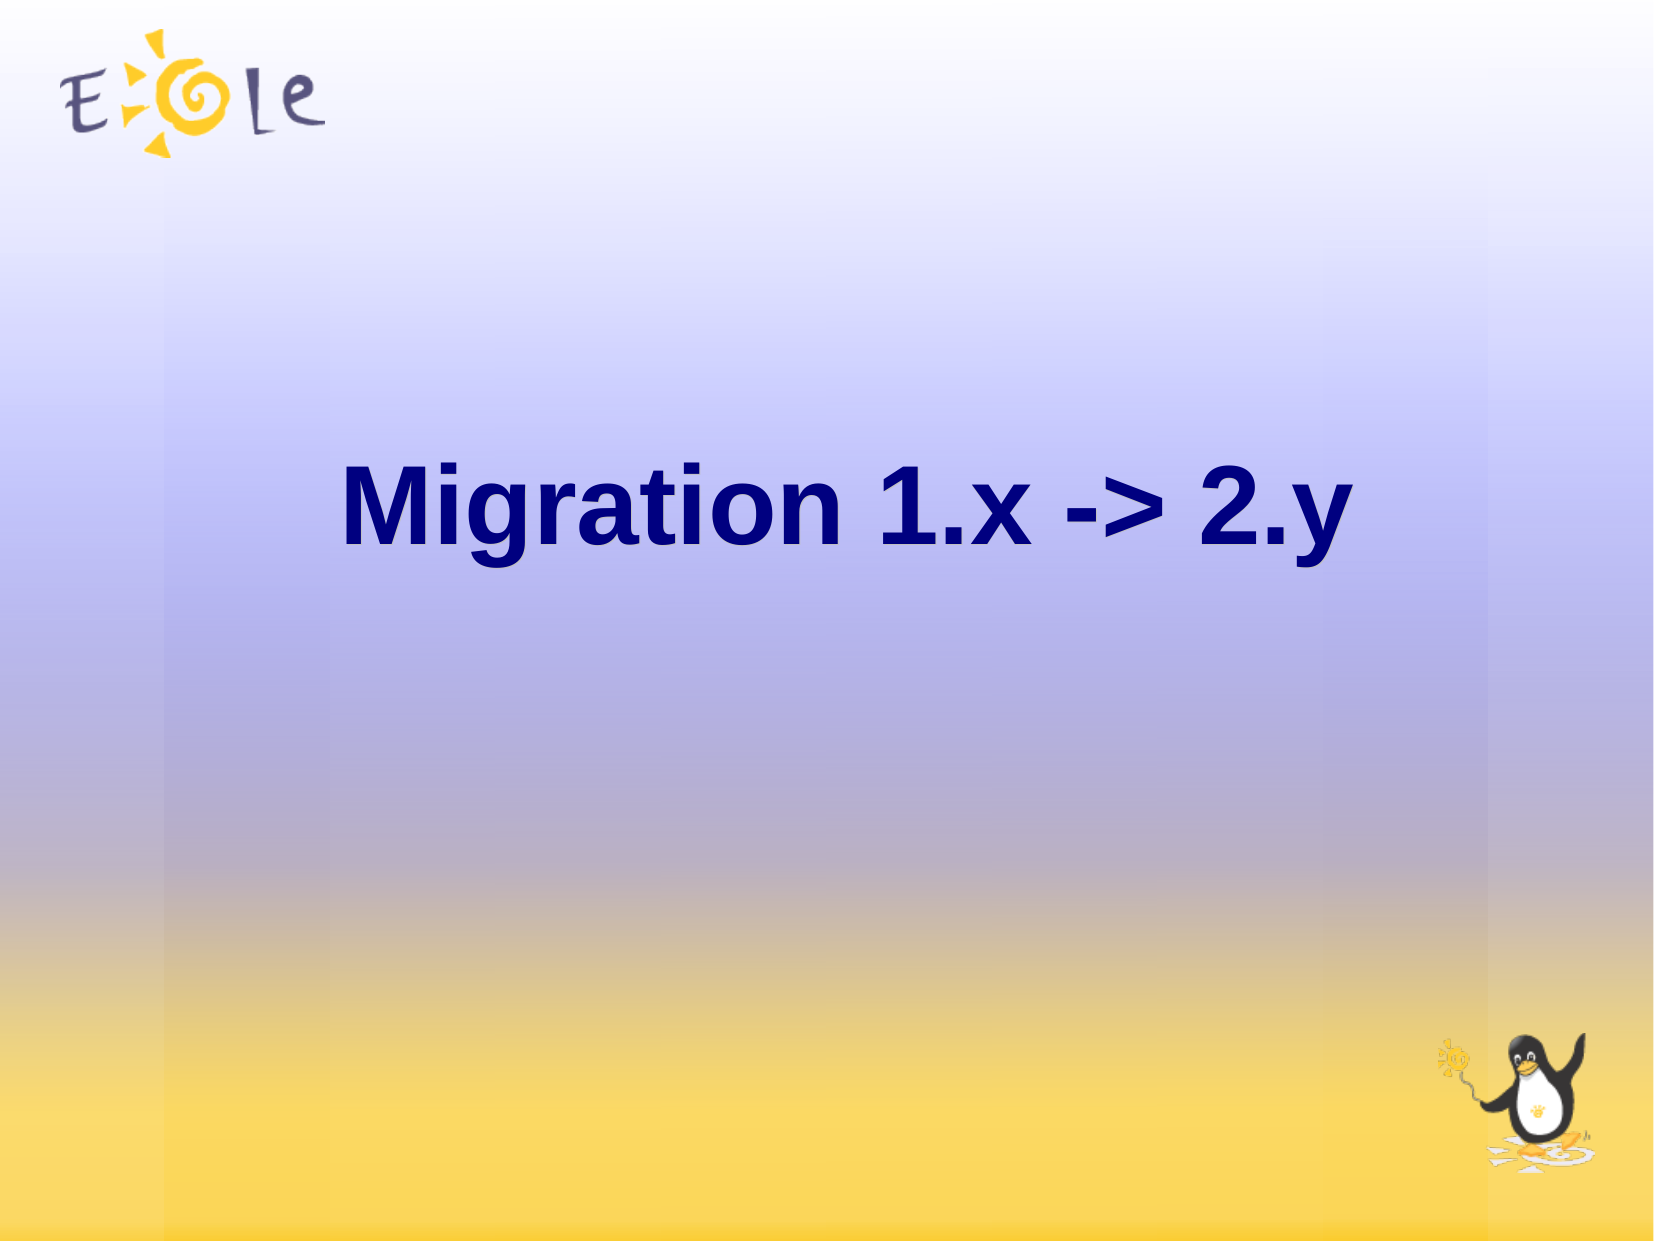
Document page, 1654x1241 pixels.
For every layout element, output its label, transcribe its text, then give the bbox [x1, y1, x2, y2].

picture [0, 0, 1654, 1241]
text_box Migration 1.x -> 2.y [324, 435, 1371, 580]
